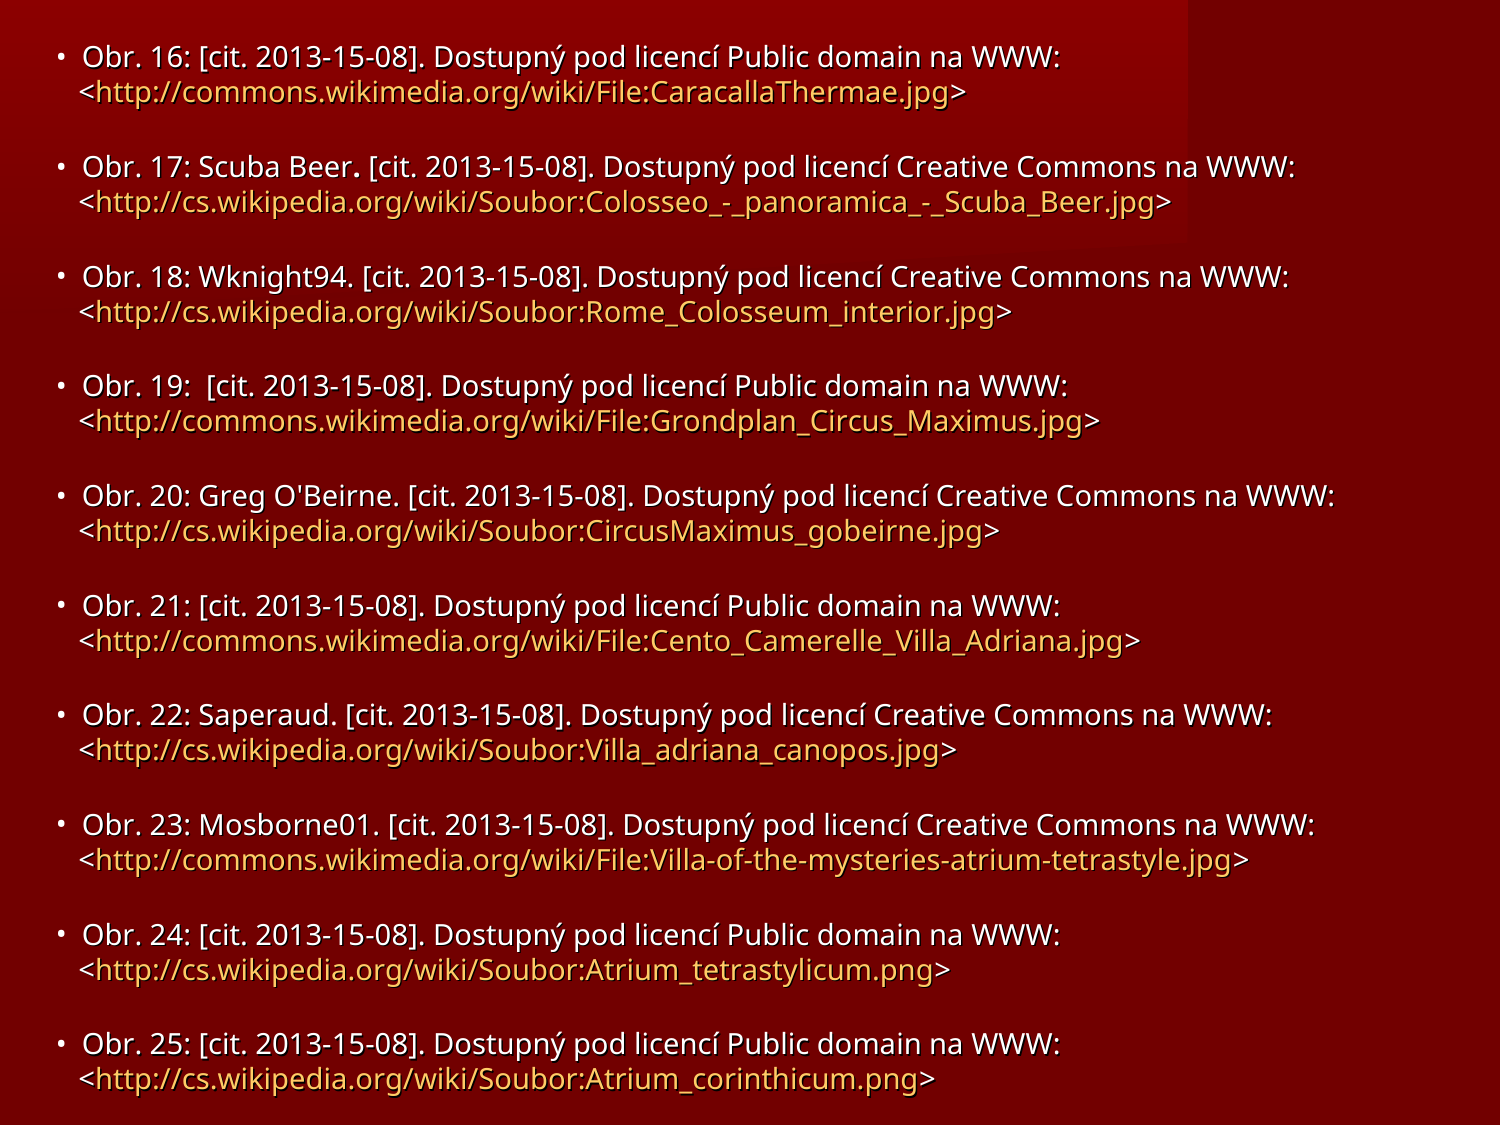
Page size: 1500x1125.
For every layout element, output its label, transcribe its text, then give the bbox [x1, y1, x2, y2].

text_box Obr. 16: [cit. 2013-15-08]. Dostupný pod licencí Public domain na WWW: <http://commons.wikimedia.org/wiki/File:CaracallaThermae.jpg> Obr. 17: Scuba Beer. [cit. 2013-15-08]. Dostupný pod licencí Creative Commons na WWW: <http://cs.wikipedia.org/wiki/Soubor:Colosseo_-_panoramica_-_Scuba_Beer.jpg> Obr. 18: Wknight94. [cit. 2013-15-08]. Dostupný pod licencí Creative Commons na WWW: <http://cs.wikipedia.org/wiki/Soubor:Rome_Colosseum_interior.jpg> Obr. 19: [cit. 2013-15-08]. Dostupný pod licencí Public domain na WWW: <http://commons.wikimedia.org/wiki/File:Grondplan_Circus_Maximus.jpg> Obr. 20: Greg O'Beirne. [cit. 2013-15-08]. Dostupný pod licencí Creative Commons na WWW: <http://cs.wikipedia.org/wiki/Soubor:CircusMaximus_gobeirne.jpg> Obr. 21: [cit. 2013-15-08]. Dostupný pod licencí Public domain na WWW: <http://commons.wikimedia.org/wiki/File:Cento_Camerelle_Villa_Adriana.jpg> Obr. 22: Saperaud. [cit. 2013-15-08]. Dostupný pod licencí Creative Commons na WWW: <http://cs.wikipedia.org/wiki/Soubor:Villa_adriana_canopos.jpg> Obr. 23: Mosborne01. [cit. 2013-15-08]. Dostupný pod licencí Creative Commons na WWW: <http://commons.wikimedia.org/wiki/File:Villa-of-the-mysteries-atrium-tetrastyle.jpg> Obr. 24: [cit. 2013-15-08]. Dostupný pod licencí Public domain na WWW: <http://cs.wikipedia.org/wiki/Soubor:Atrium_tetrastylicum.png> Obr. 25: [cit. 2013-15-08]. Dostupný pod licencí Public domain na WWW: <http://cs.wikipedia.org/wiki/Soubor:Atrium_corinthicum.png> [41, 30, 1500, 1125]
